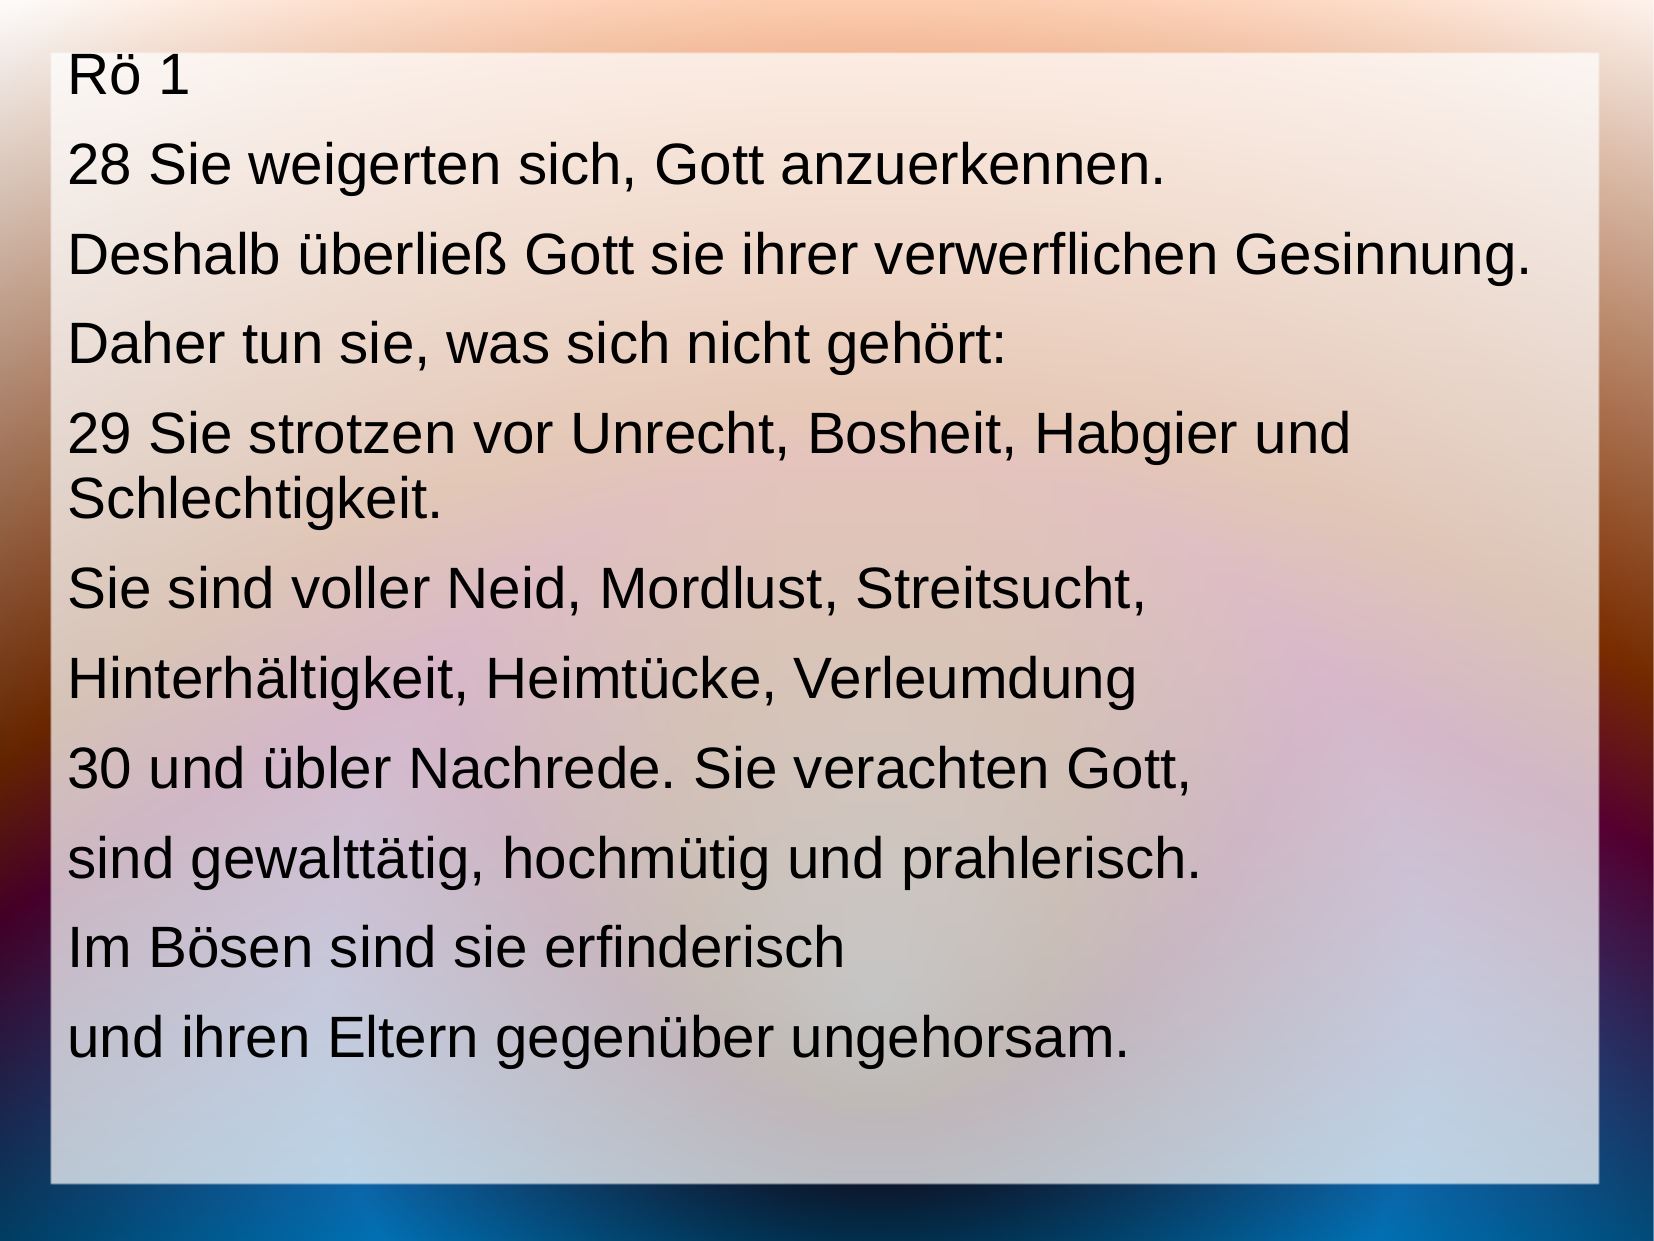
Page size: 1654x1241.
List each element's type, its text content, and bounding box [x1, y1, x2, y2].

picture [0, 0, 1654, 1241]
text_box Rö 1 28 Sie weigerten sich, Gott anzuerkennen. Deshalb überließ Gott sie ihrer verwerflichen Gesinnung. Daher tun sie, was sich nicht gehört: 29 Sie strotzen vor Unrecht, Bosheit, Habgier und Schlechtigkeit. Sie sind voller Neid, Mordlust, Streitsucht, Hinterhältigkeit, Heimtücke, Verleumdung 30 und übler Nachrede. Sie verachten Gott, sind gewalttätig, hochmütig und prahlerisch. Im Bösen sind sie erfinderisch und ihren Eltern gegenüber ungehorsam. [52, 34, 1602, 1241]
